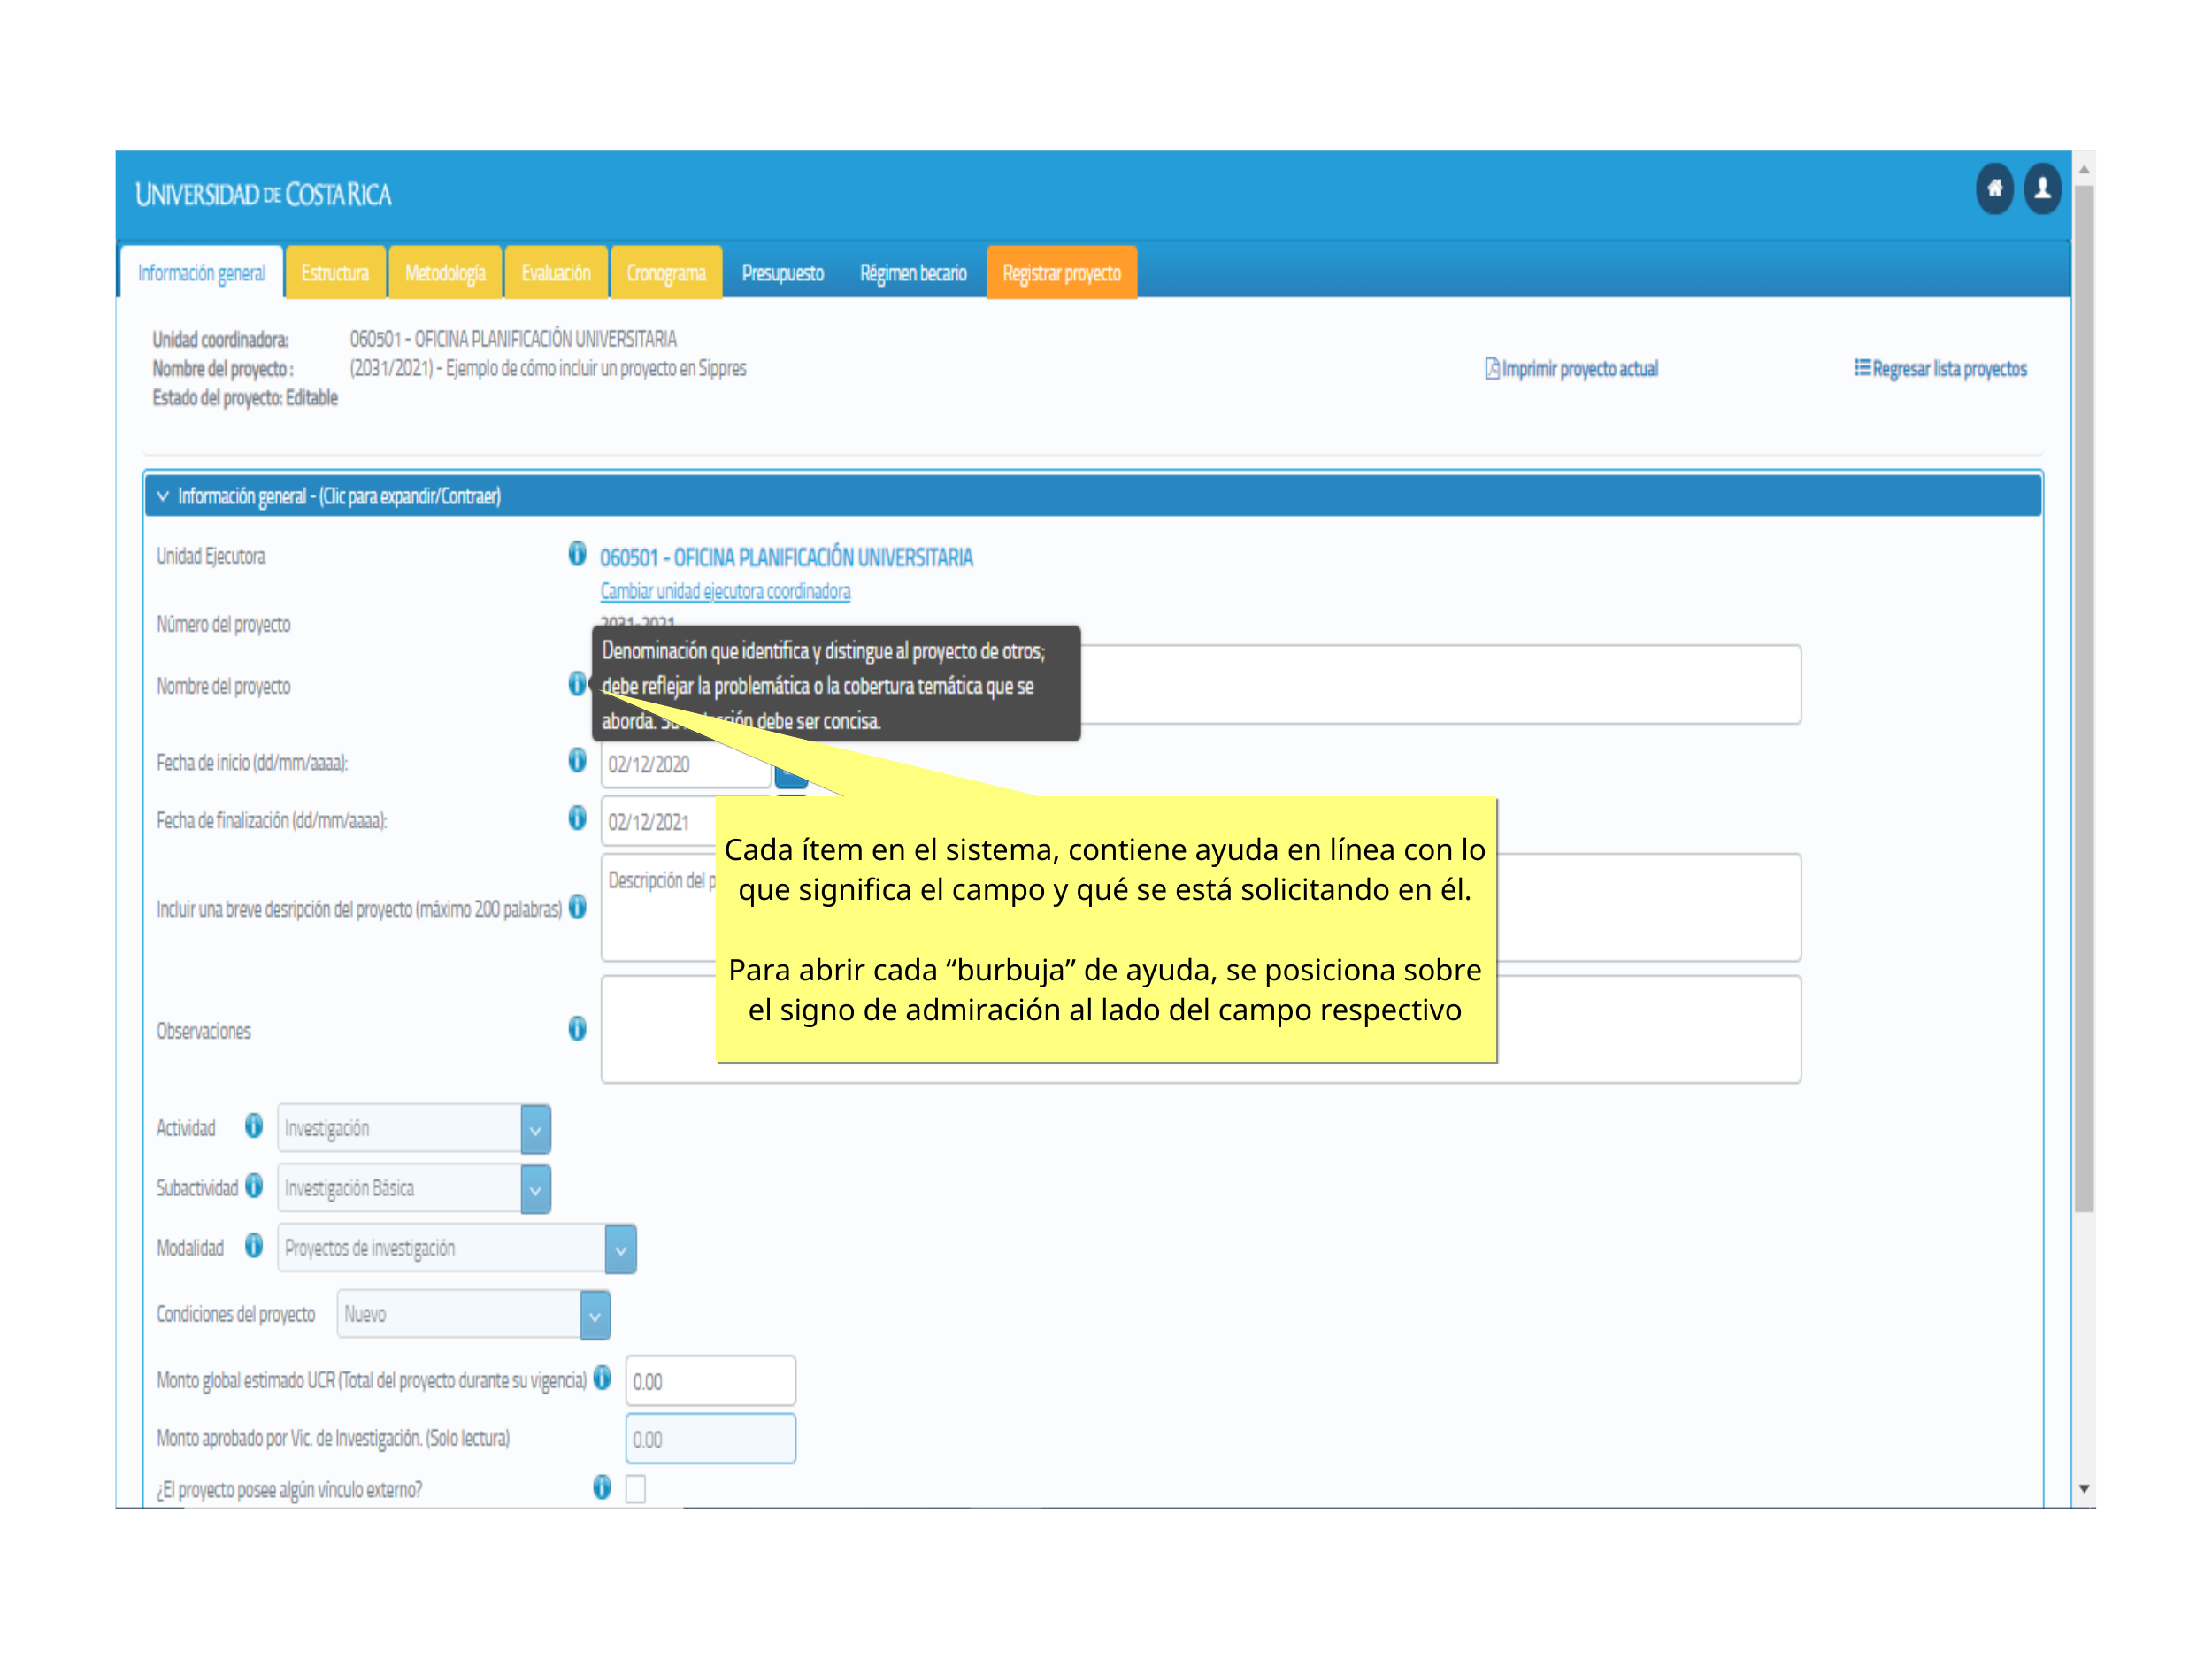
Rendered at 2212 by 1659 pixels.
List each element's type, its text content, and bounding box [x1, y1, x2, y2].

text_box Cada ítem en el sistema, contiene ayuda en línea con lo que significa el campo y qué se está solicitando en él. Para abrir cada “burbuja” de ayuda, se posiciona sobre el signo de admiración al lado del campo respectivo [598, 689, 1497, 1063]
picture [115, 150, 2097, 1509]
